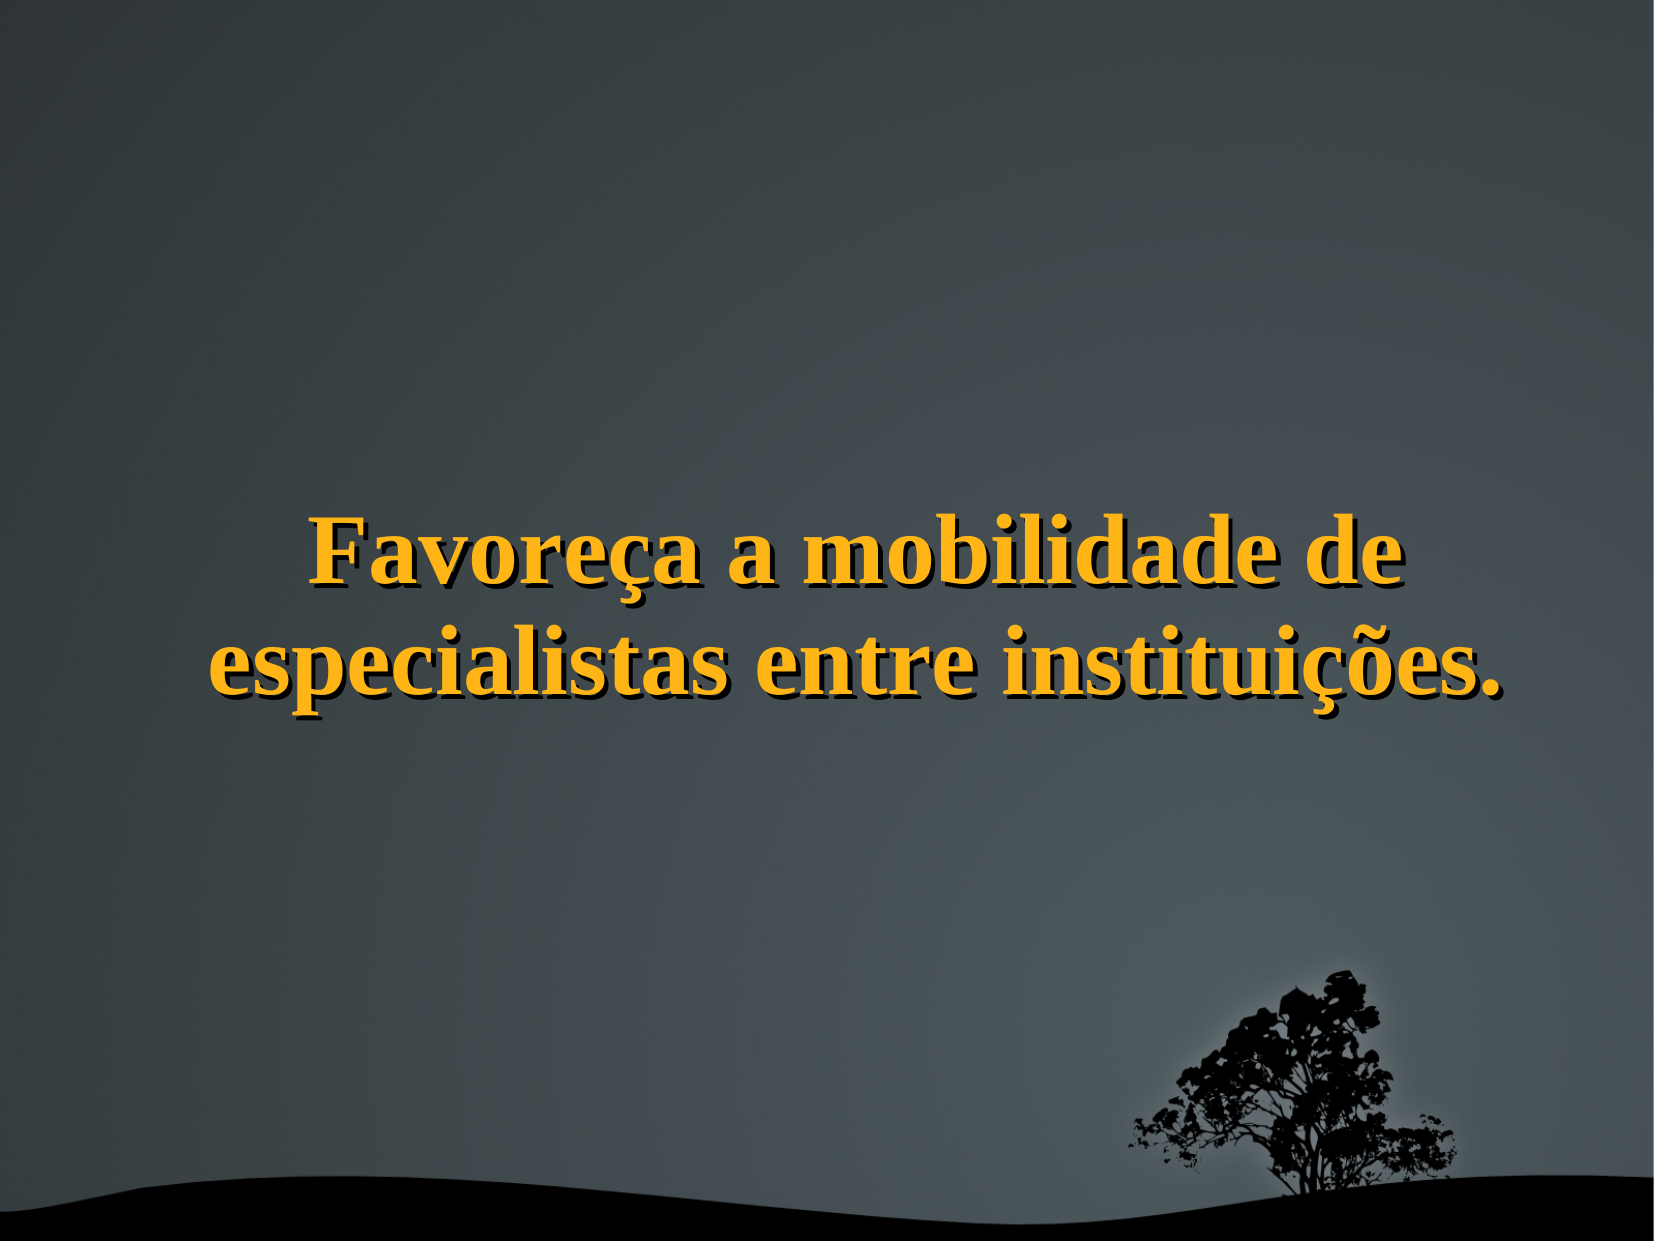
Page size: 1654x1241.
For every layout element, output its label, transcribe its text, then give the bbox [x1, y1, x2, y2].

picture [0, 0, 1654, 1241]
title Favoreça a mobilidade de especialistas entre instituições. [112, 475, 1601, 736]
